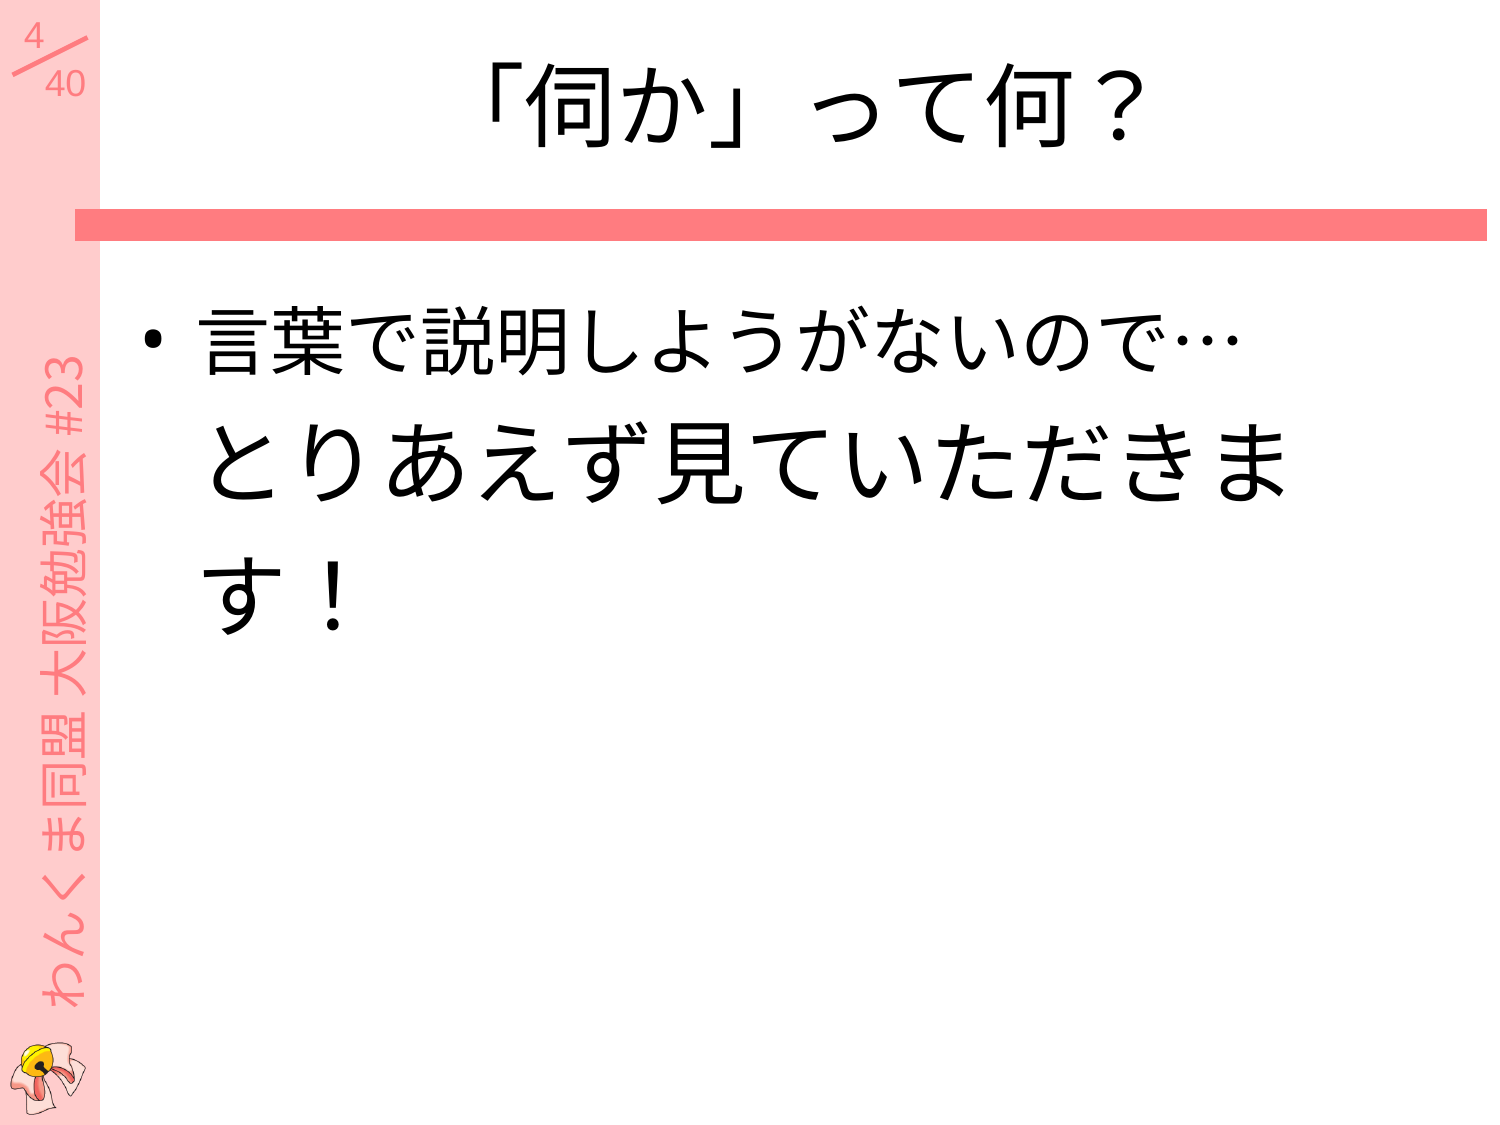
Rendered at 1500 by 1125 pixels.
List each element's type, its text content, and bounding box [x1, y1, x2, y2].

picture [10, 1042, 86, 1115]
title 「伺か」って何？ [125, 0, 1476, 226]
list 言葉で説明しようがないので… とりあえず見ていただきます！ [125, 275, 1476, 1116]
